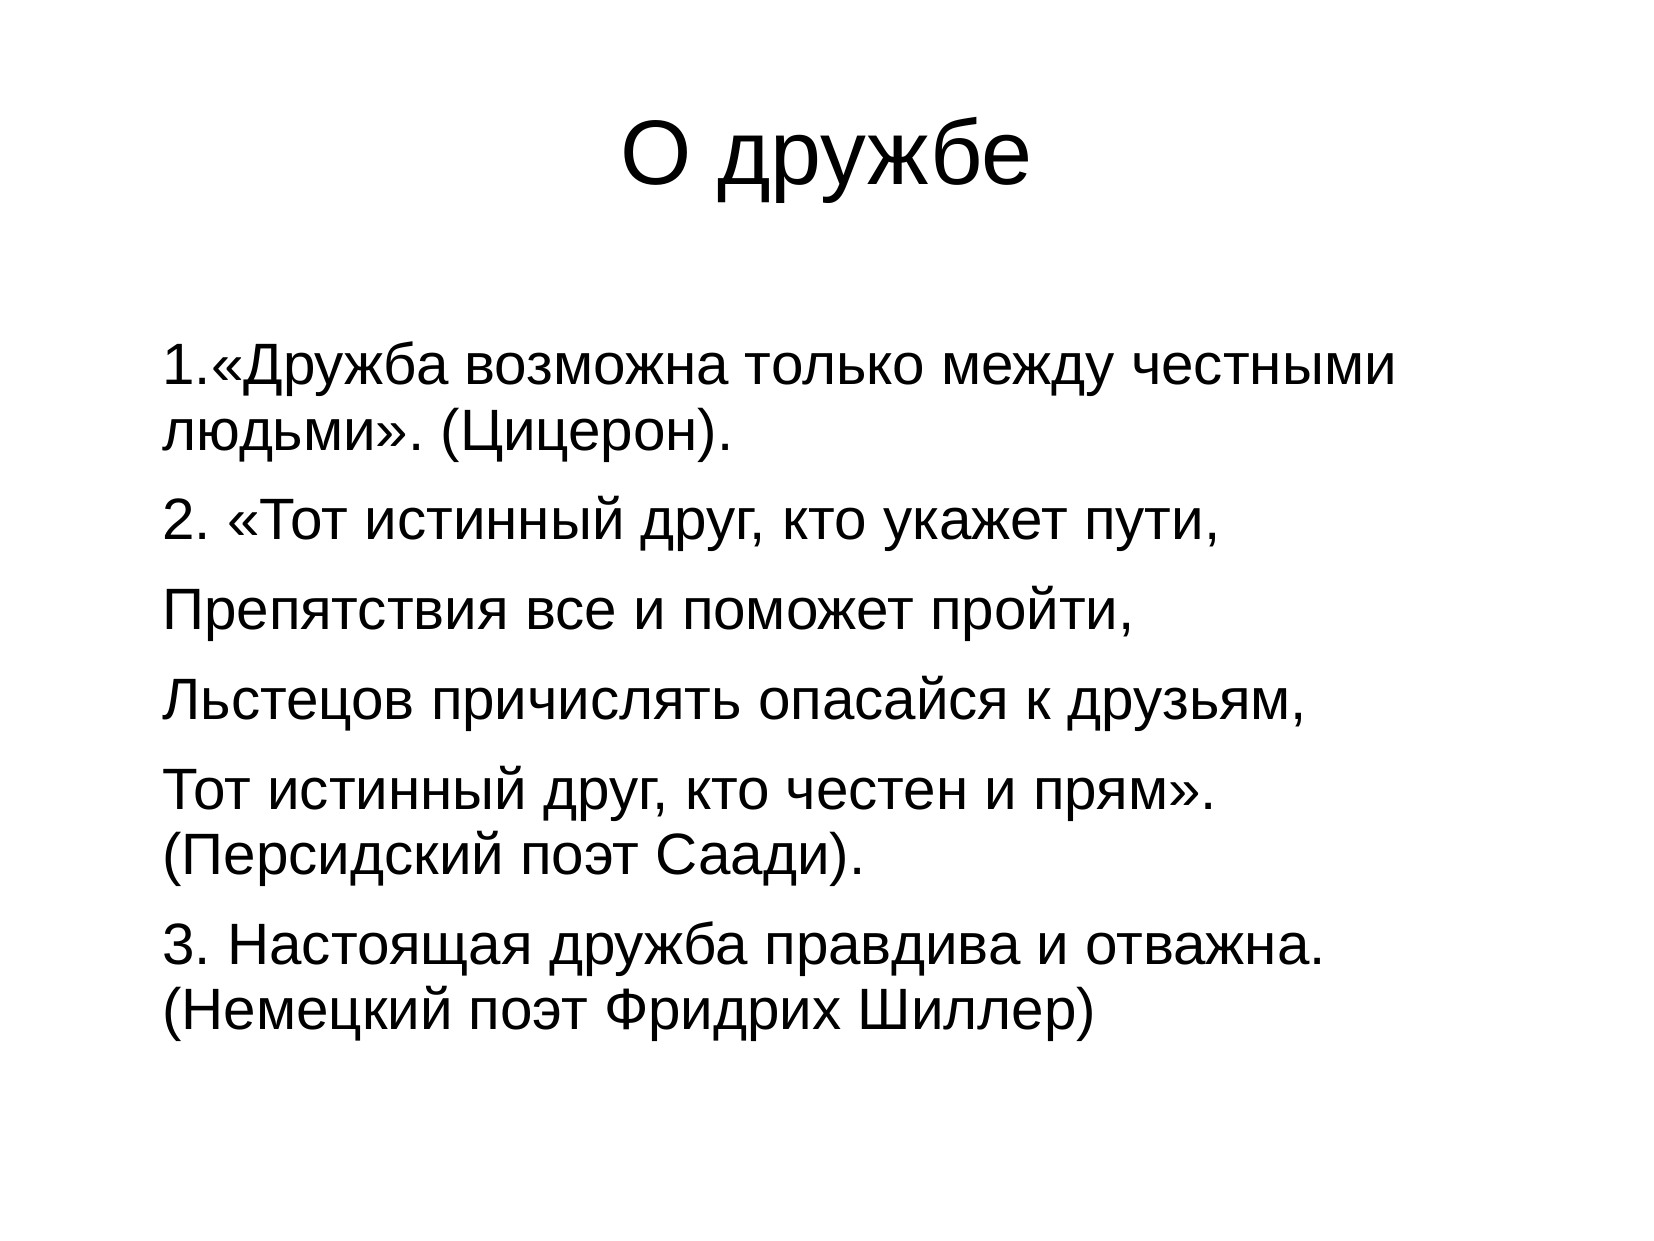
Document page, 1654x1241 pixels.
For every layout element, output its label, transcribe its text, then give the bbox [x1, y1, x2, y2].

table_header [83, 290, 809, 348]
text_box 1.«Дружба возможна только между честными людьми». (Цицерон). 2. «Тот истинный друг, кто укажет пути, Препятствия все и поможет пройти, Льстецов причислять опасайся к друзьям, Тот истинный друг, кто честен и прям». (Персидский поэт Саади). 3. Настоящая дружба правдива и отважна. (Немецкий поэт Фридрих Шиллер) [147, 324, 1506, 1122]
table_header [845, 290, 1571, 348]
title О дружбе [82, 49, 1571, 257]
